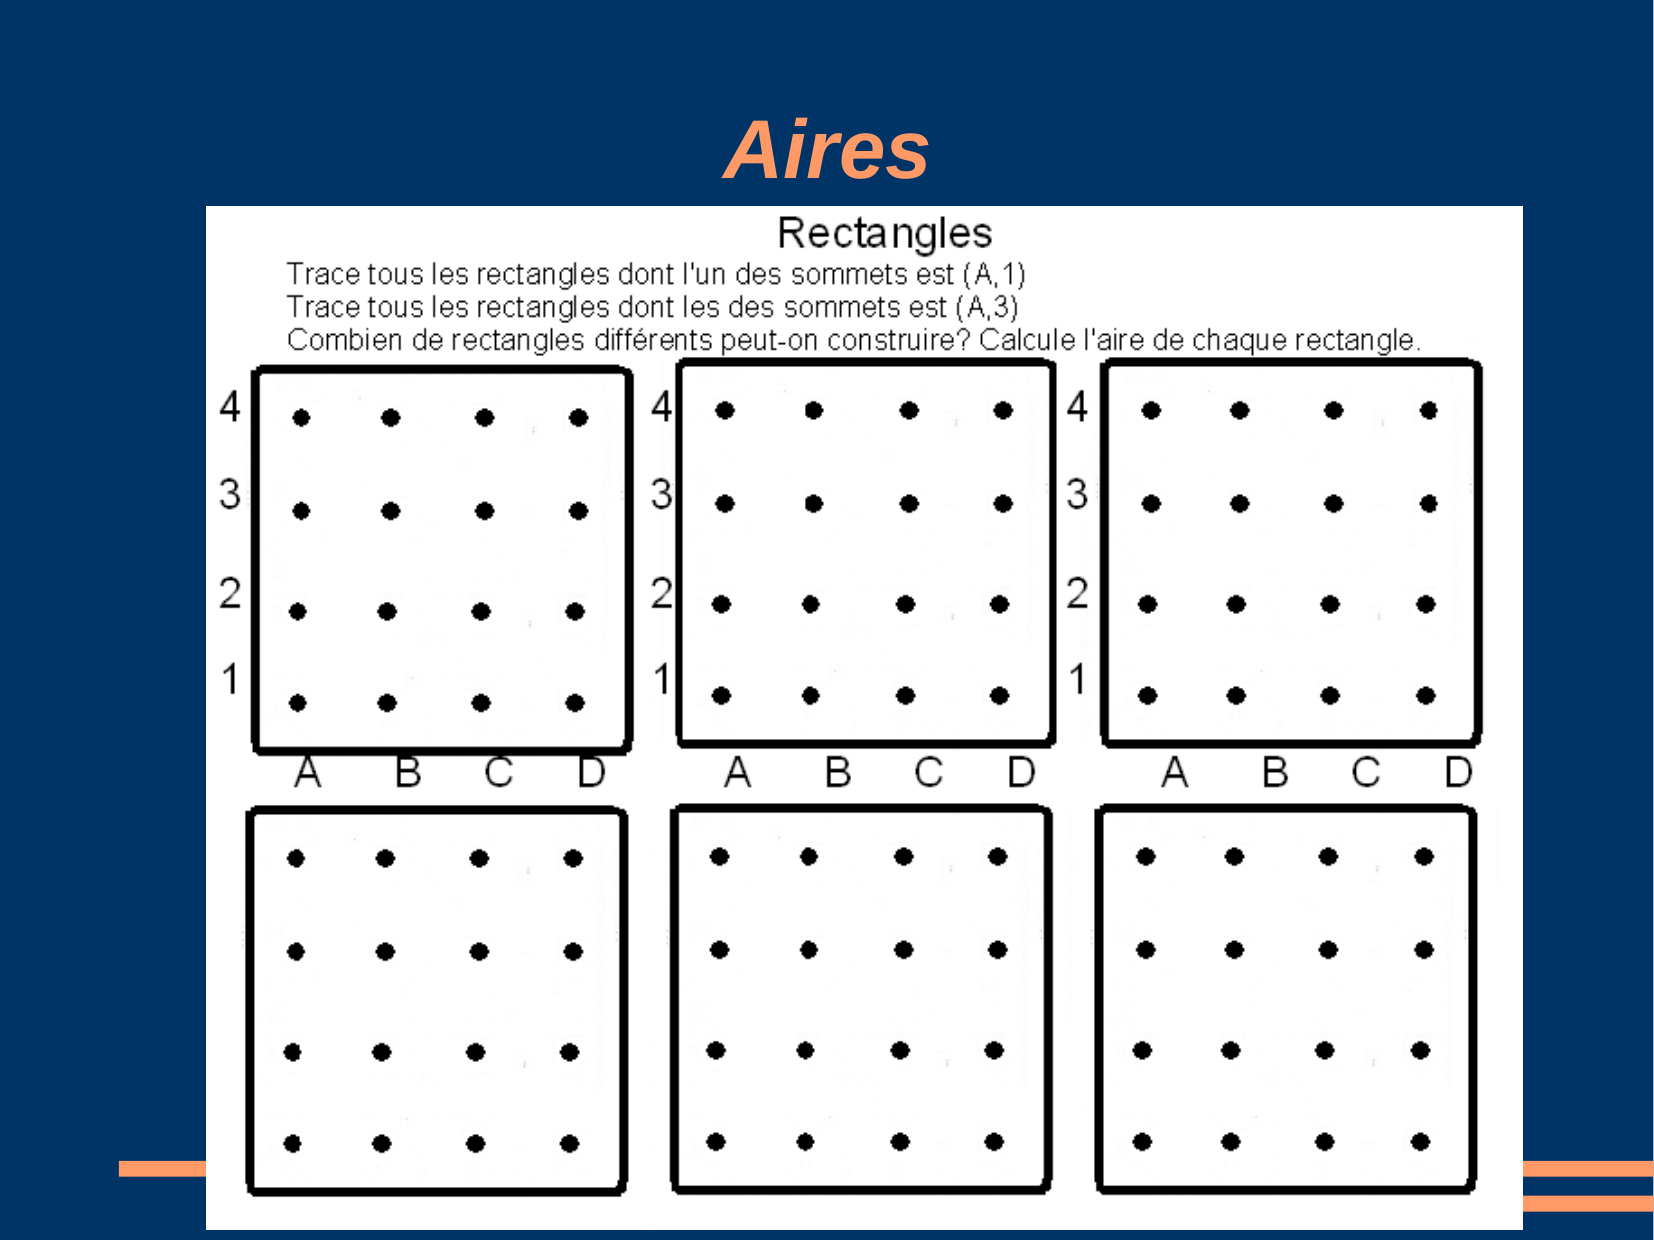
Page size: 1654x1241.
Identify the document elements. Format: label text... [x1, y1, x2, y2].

title Aires [121, 46, 1534, 254]
picture [206, 206, 1523, 1230]
